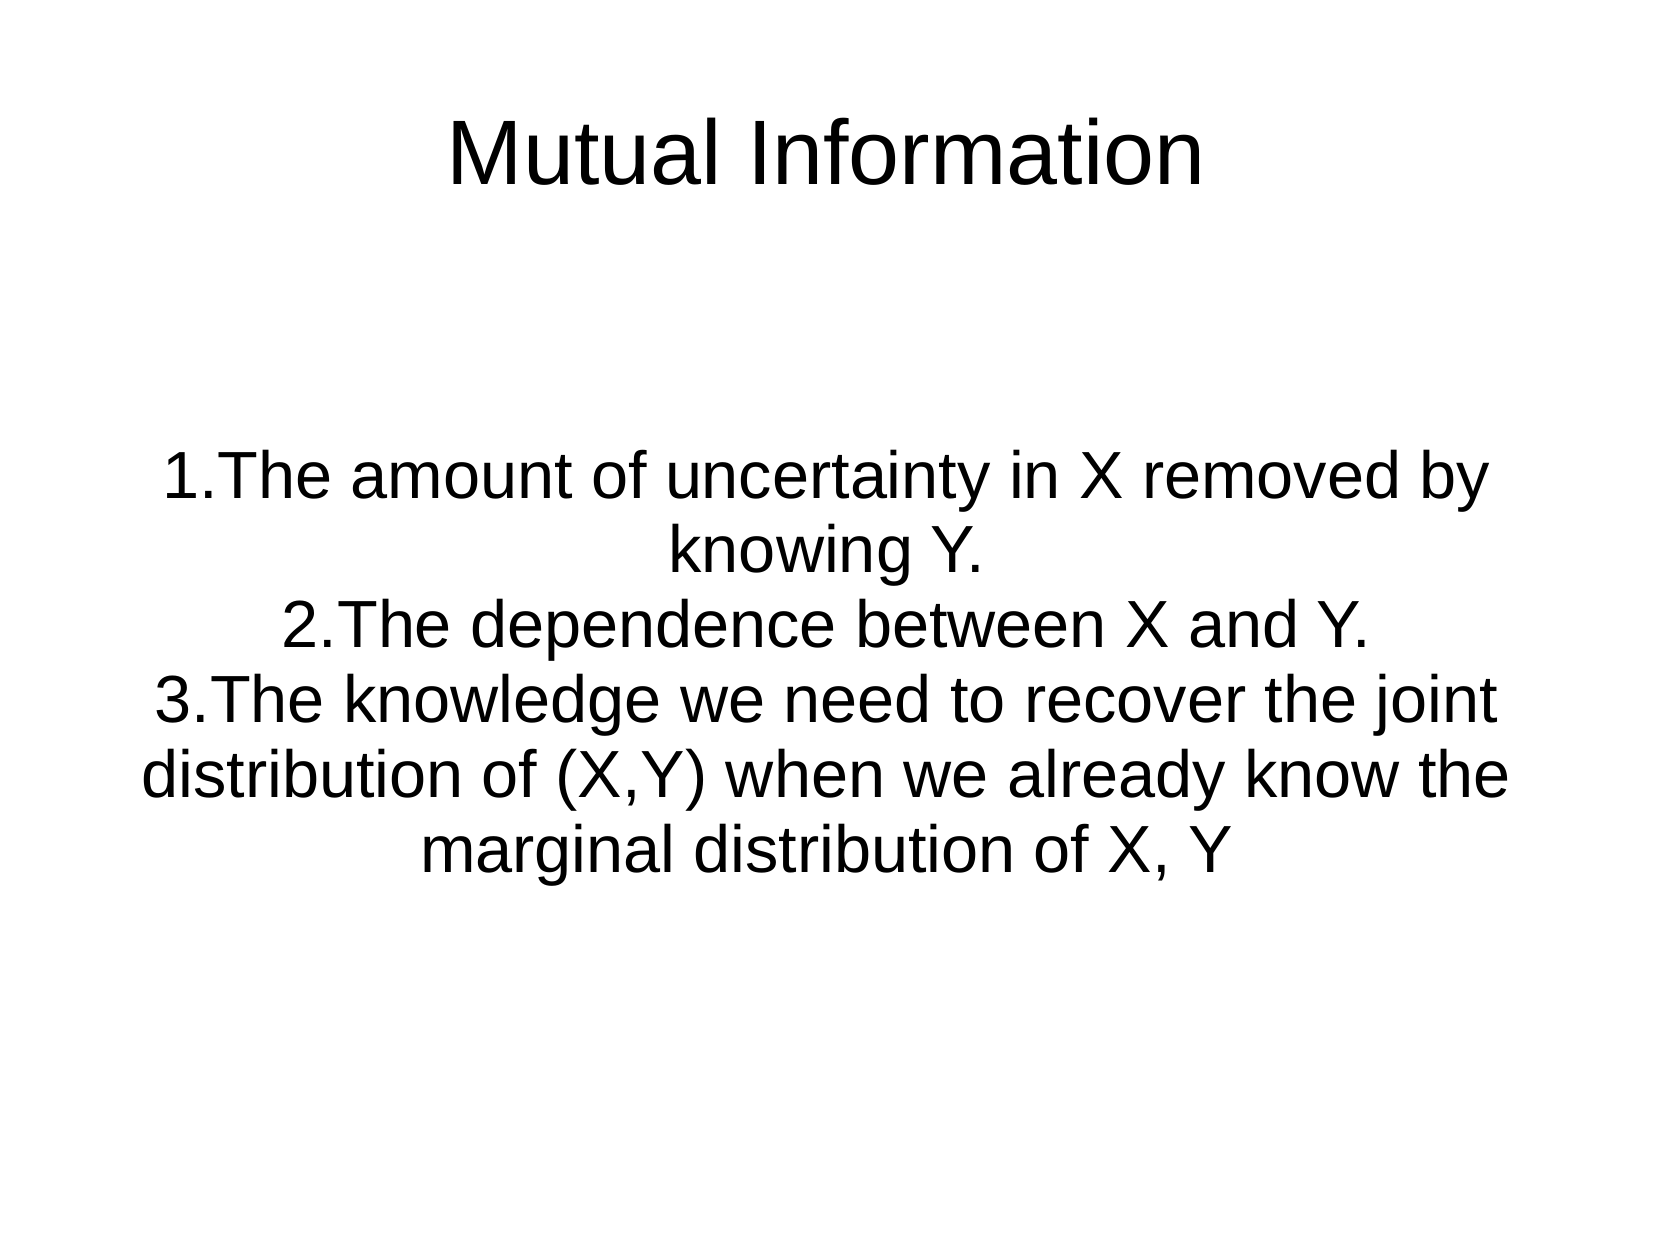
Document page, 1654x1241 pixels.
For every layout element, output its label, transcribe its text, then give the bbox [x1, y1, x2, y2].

subtitle 1.The amount of uncertainty in X removed by knowing Y. 2.The dependence between X and Y. 3.The knowledge we need to recover the joint distribution of (X,Y) when we already know the marginal distribution of X, Y [82, 297, 1571, 1102]
title Mutual Information [82, 56, 1571, 250]
